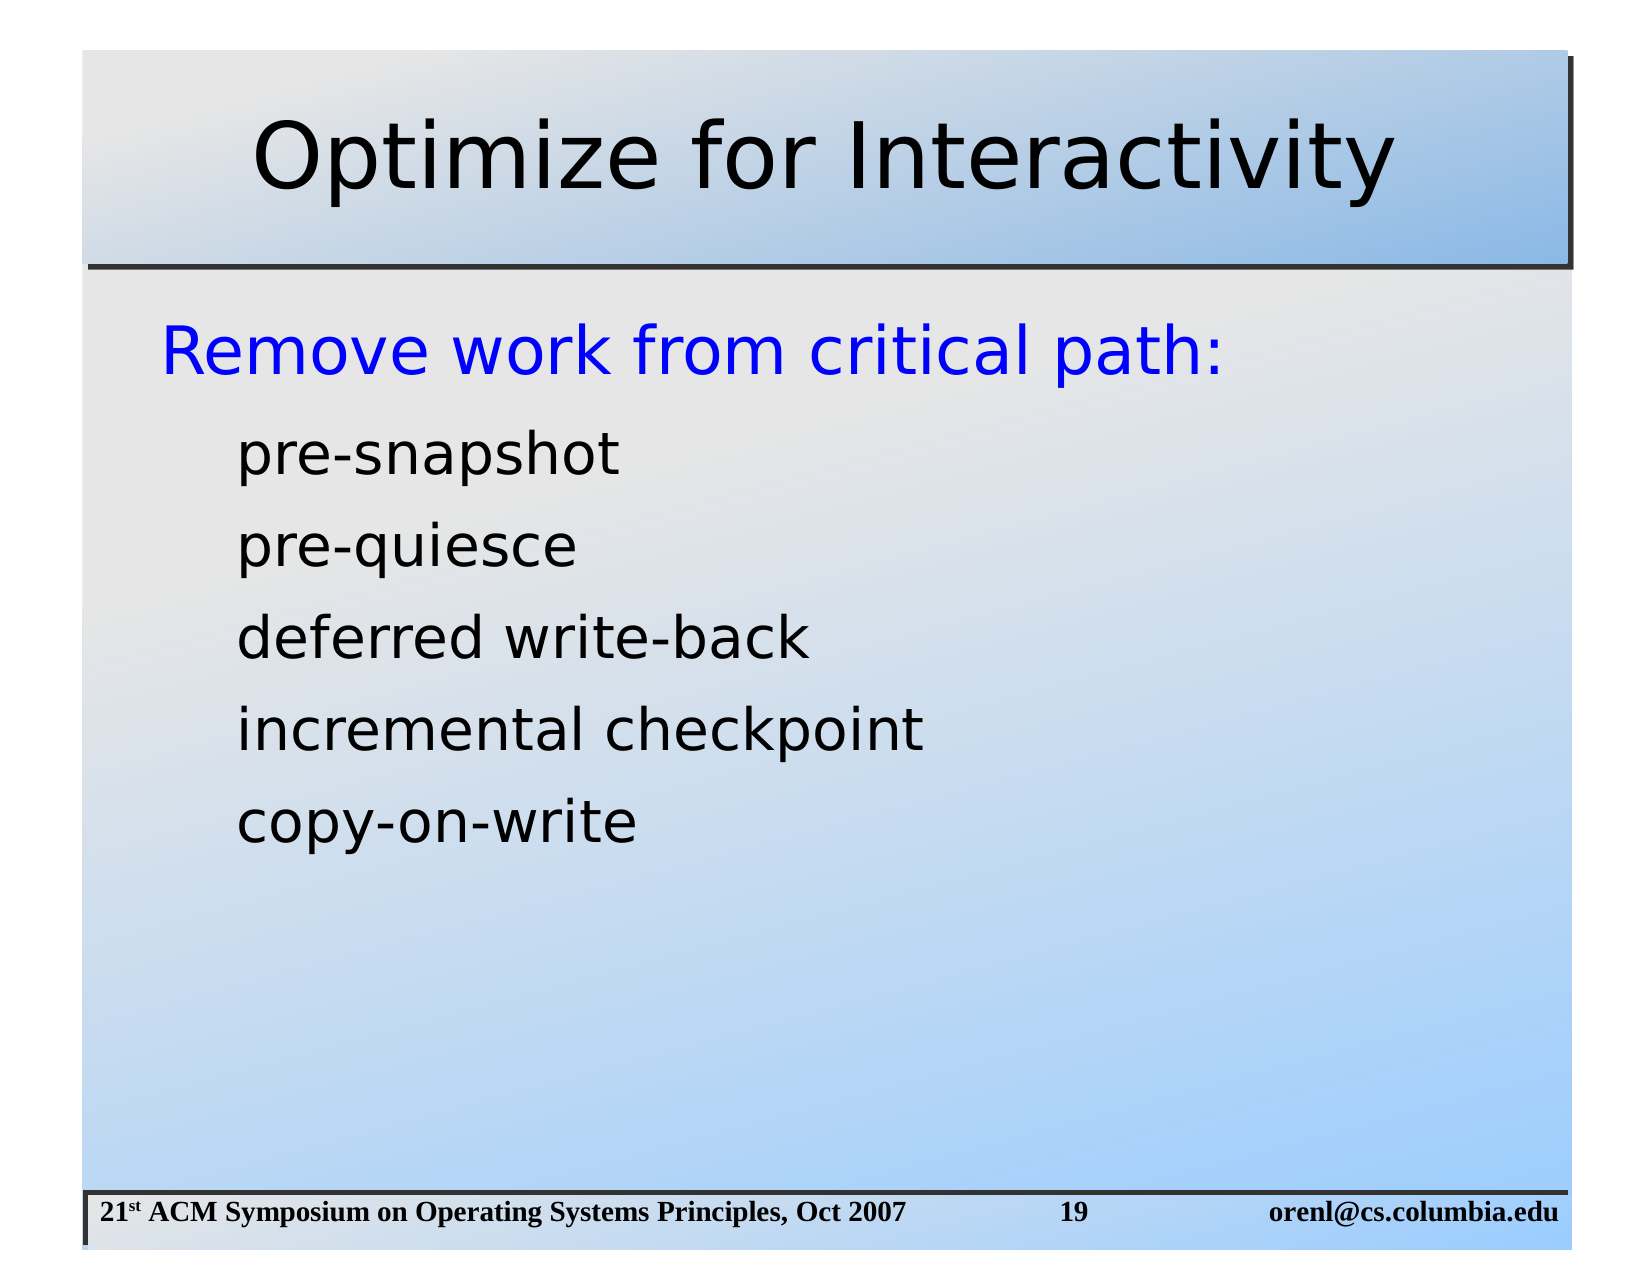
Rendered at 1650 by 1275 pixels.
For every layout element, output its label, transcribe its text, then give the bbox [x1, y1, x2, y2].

title Optimize for Interactivity [82, 58, 1568, 257]
list Remove work from critical path: pre-snapshot pre-quiesce deferred write-back incremental checkpoint copy-on-write [82, 298, 1568, 1140]
